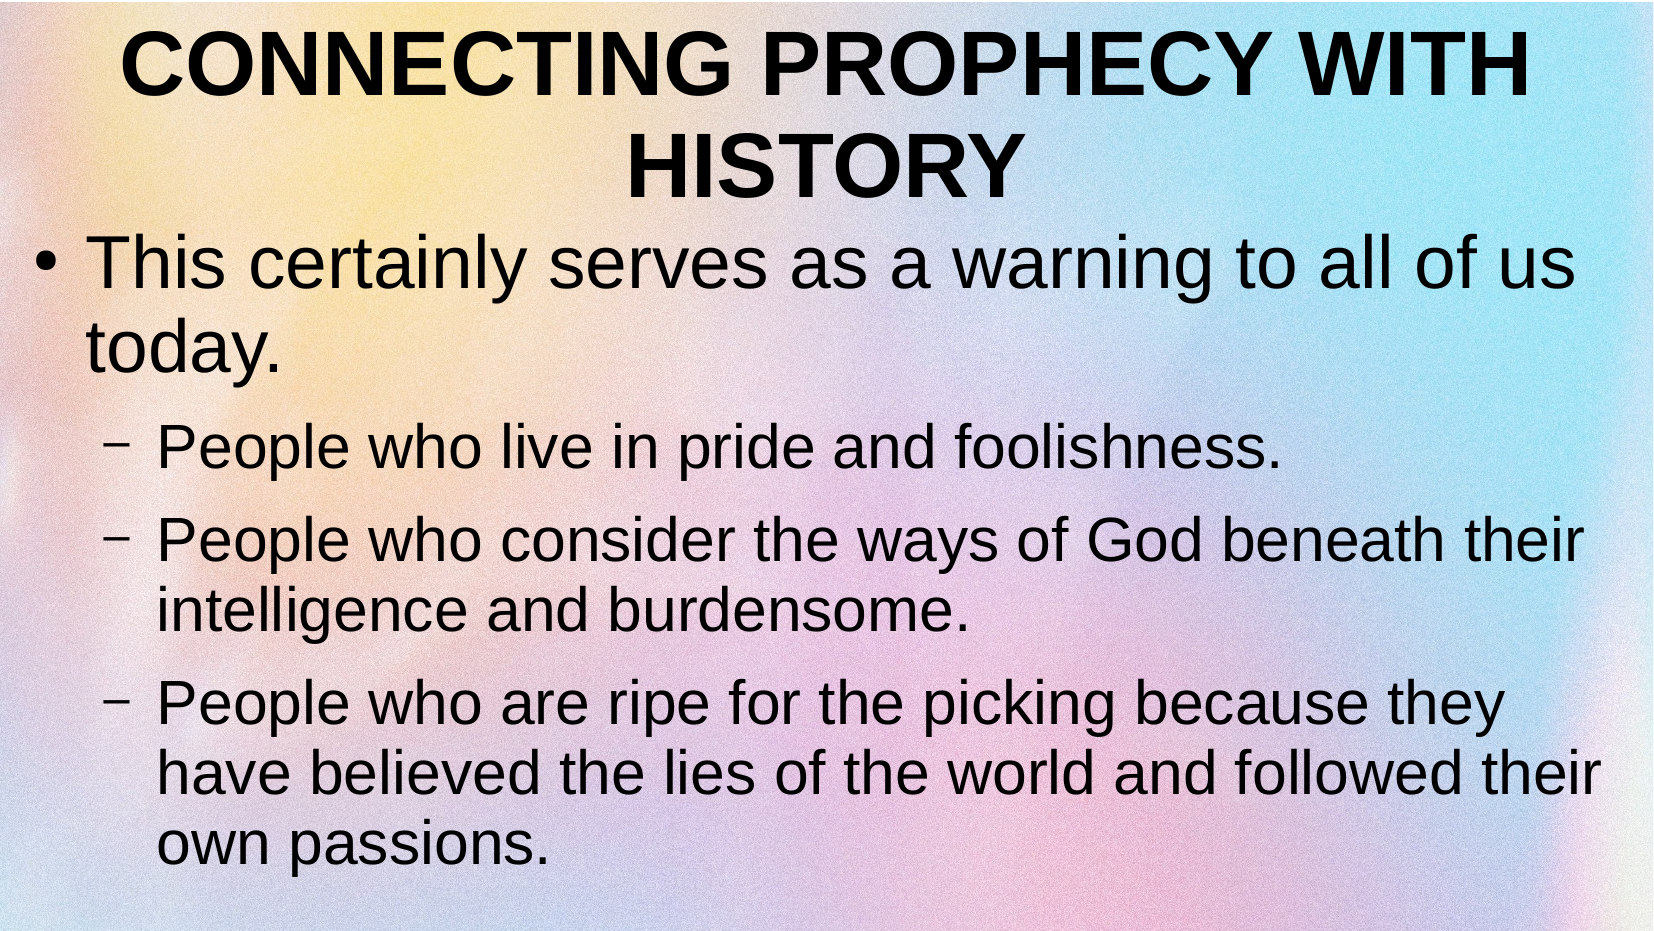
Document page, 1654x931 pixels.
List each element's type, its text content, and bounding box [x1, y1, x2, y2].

picture [0, 2, 1654, 931]
list This certainly serves as a warning to all of us today. People who live in pride and foolishness. People who consider the ways of God beneath their intelligence and burdensome. People who are ripe for the picking because they have believed the lies of the world and followed their own passions. [15, 220, 1651, 931]
title CONNECTING PROPHECY WITH HISTORY [82, 12, 1571, 218]
